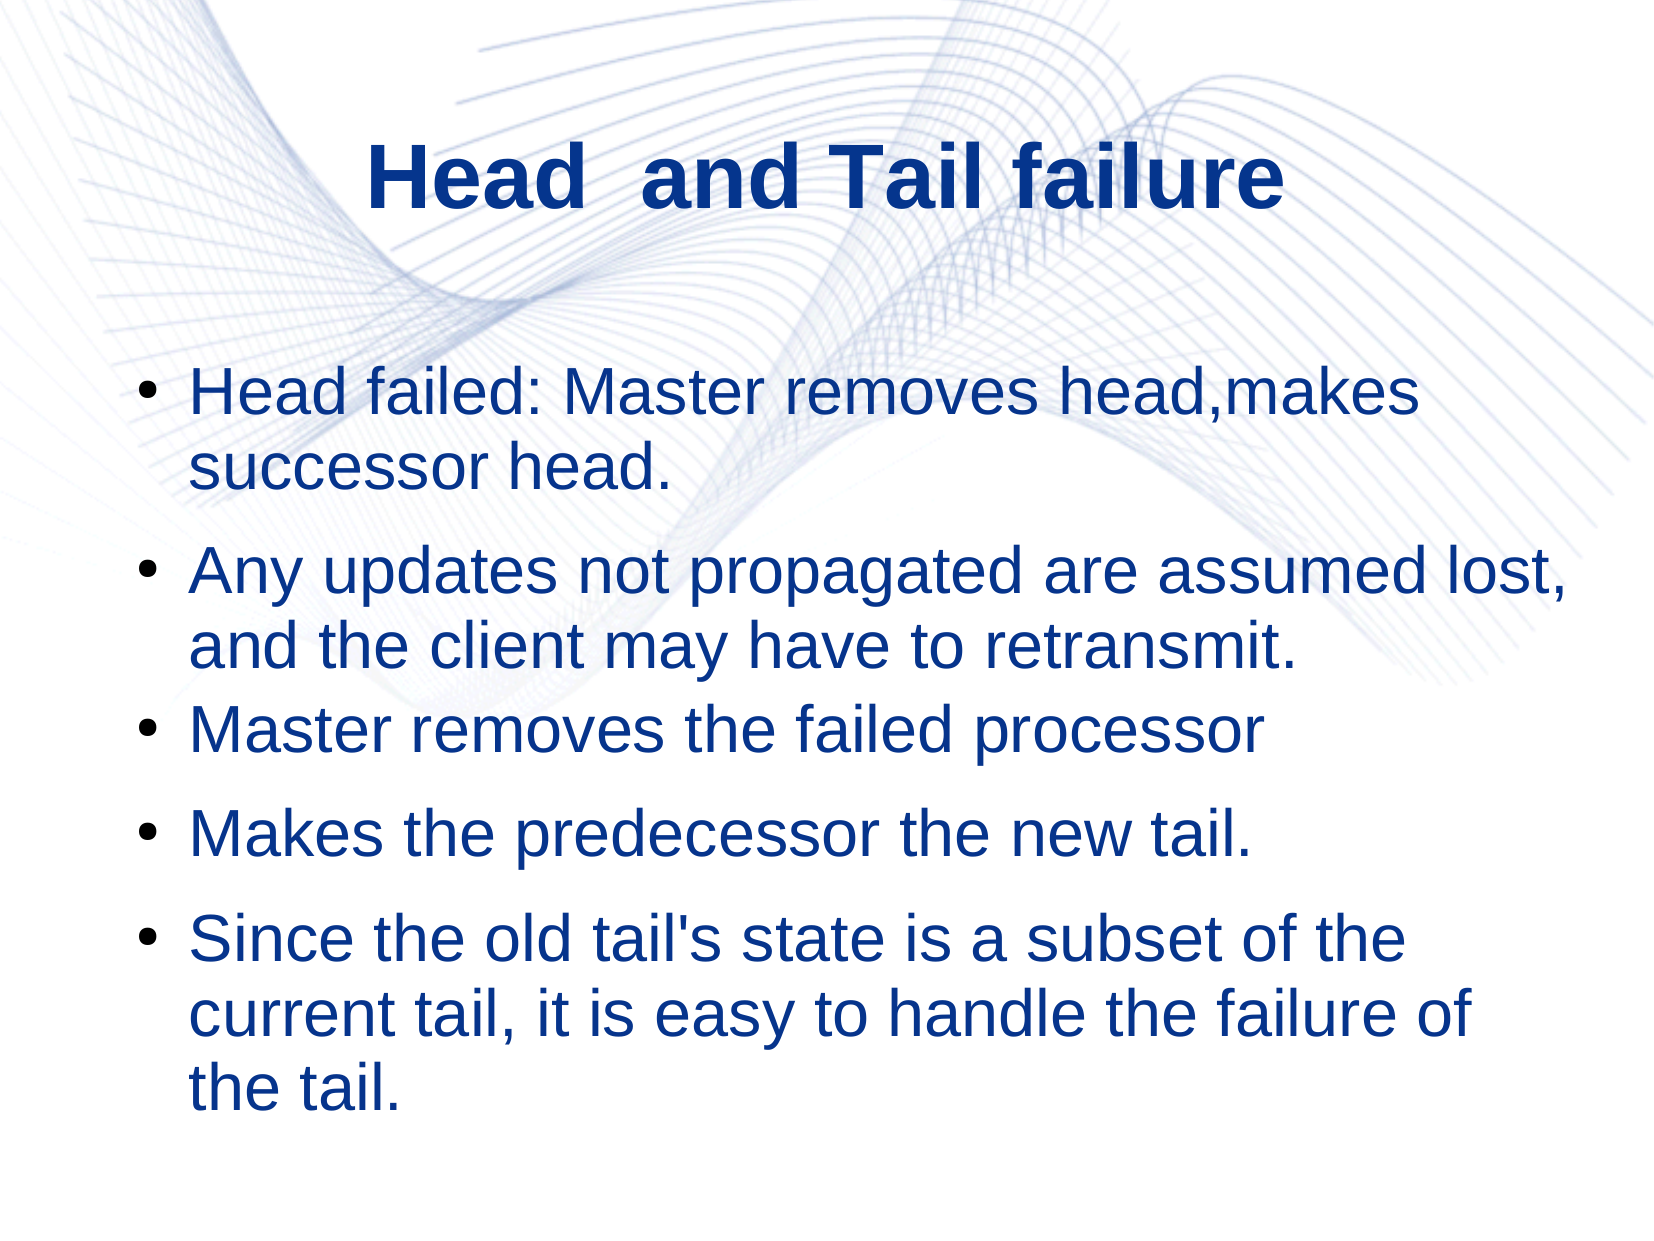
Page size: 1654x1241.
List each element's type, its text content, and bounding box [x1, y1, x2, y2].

list Head failed: Master removes head,makes successor head. Any updates not propagated are assumed lost, and the client may have to retransmit. [118, 354, 1634, 788]
title Head and Tail failure [118, 66, 1536, 288]
list Master removes the failed processor Makes the predecessor the new tail. Since the old tail's state is a subset of the current tail, it is easy to handle the failure of the tail. [118, 692, 1536, 1186]
picture [0, 0, 1654, 1241]
